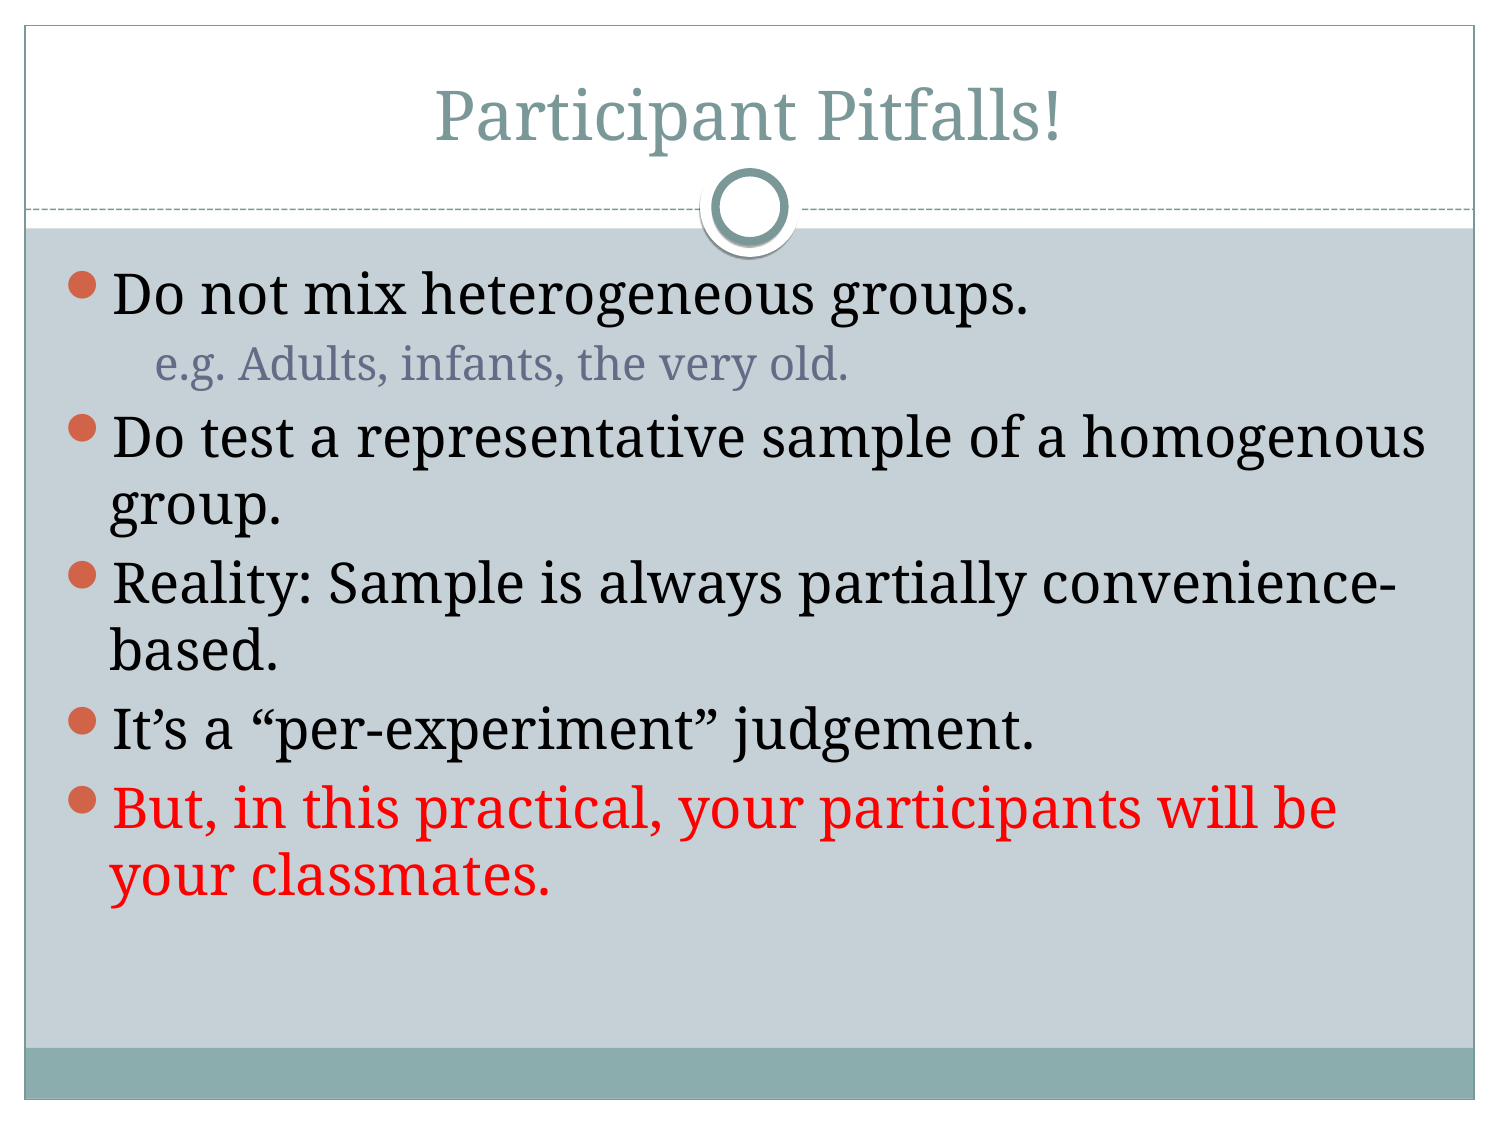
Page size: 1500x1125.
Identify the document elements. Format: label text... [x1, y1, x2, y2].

title Participant Pitfalls! [49, 37, 1450, 162]
list Do not mix heterogeneous groups. e.g. Adults, infants, the very old. Do test a representative sample of a homogenous group. Reality: Sample is always partially convenience-based. It’s a “per-experiment” judgement. But, in this practical, your participants will be your classmates. [49, 250, 1445, 1001]
